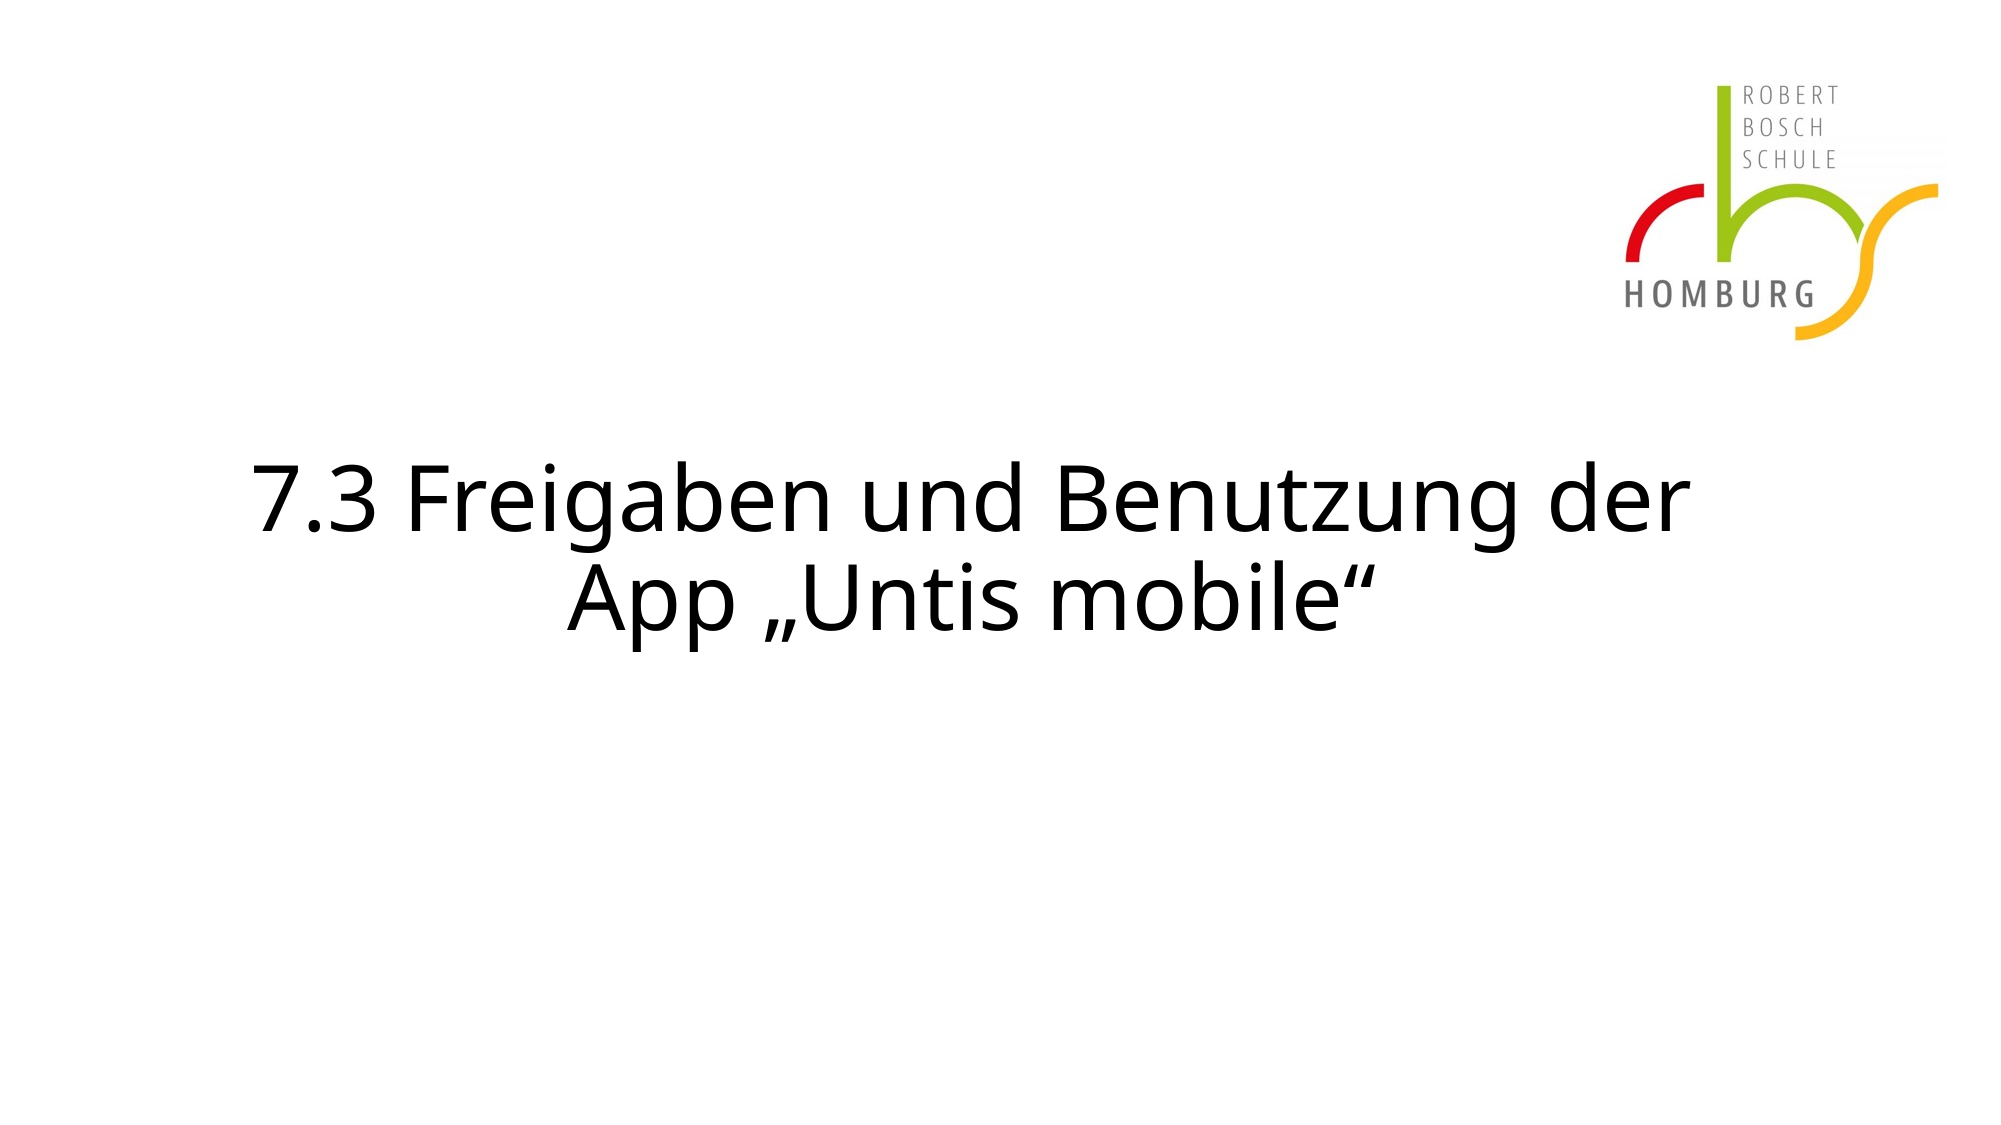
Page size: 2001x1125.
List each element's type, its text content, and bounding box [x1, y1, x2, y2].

text_box 7.3 Freigaben und Benutzung der App „Untis mobile“ [222, 444, 1723, 837]
picture [1616, 47, 1948, 379]
